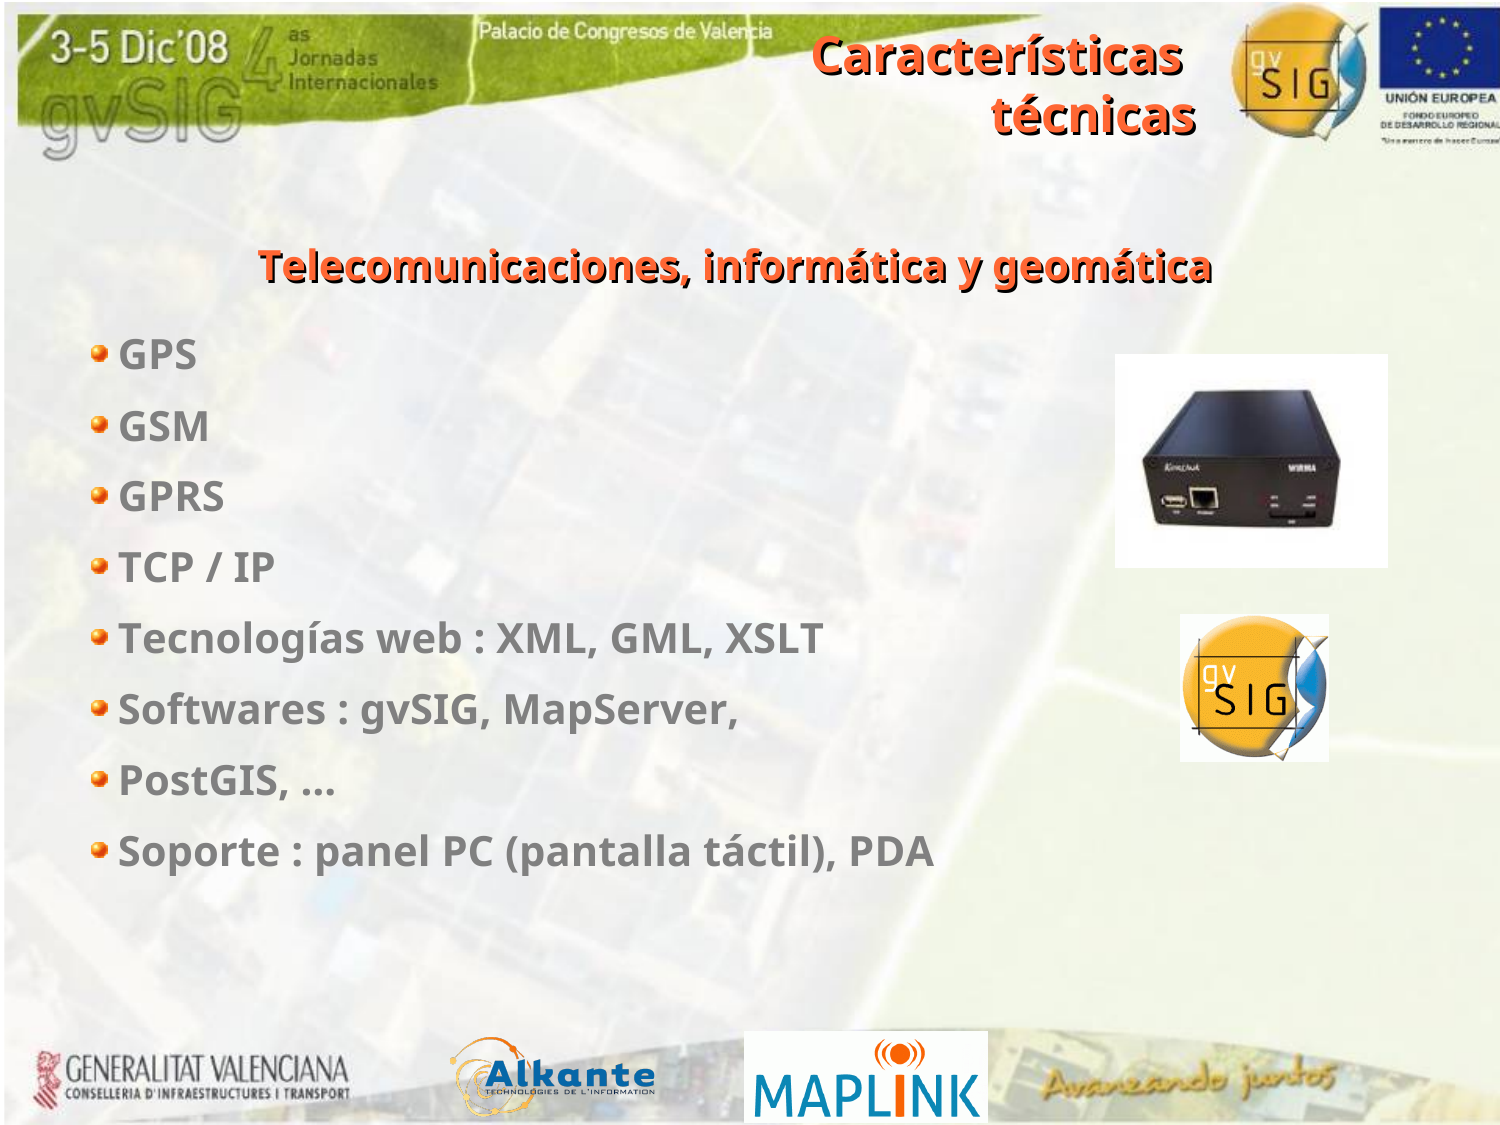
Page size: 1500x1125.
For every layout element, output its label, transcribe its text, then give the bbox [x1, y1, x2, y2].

text_box Características técnicas [502, 0, 1211, 168]
picture [4, 2, 1500, 1125]
text_box GPS GSM GPRS TCP / IP Tecnologías web : XML, GML, XSLT Softwares : gvSIG, MapServer, PostGIS, … Soporte : panel PC (pantalla táctil), PDA [76, 320, 1477, 975]
text_box Telecomunicaciones, informática y geomática [35, 224, 1436, 304]
